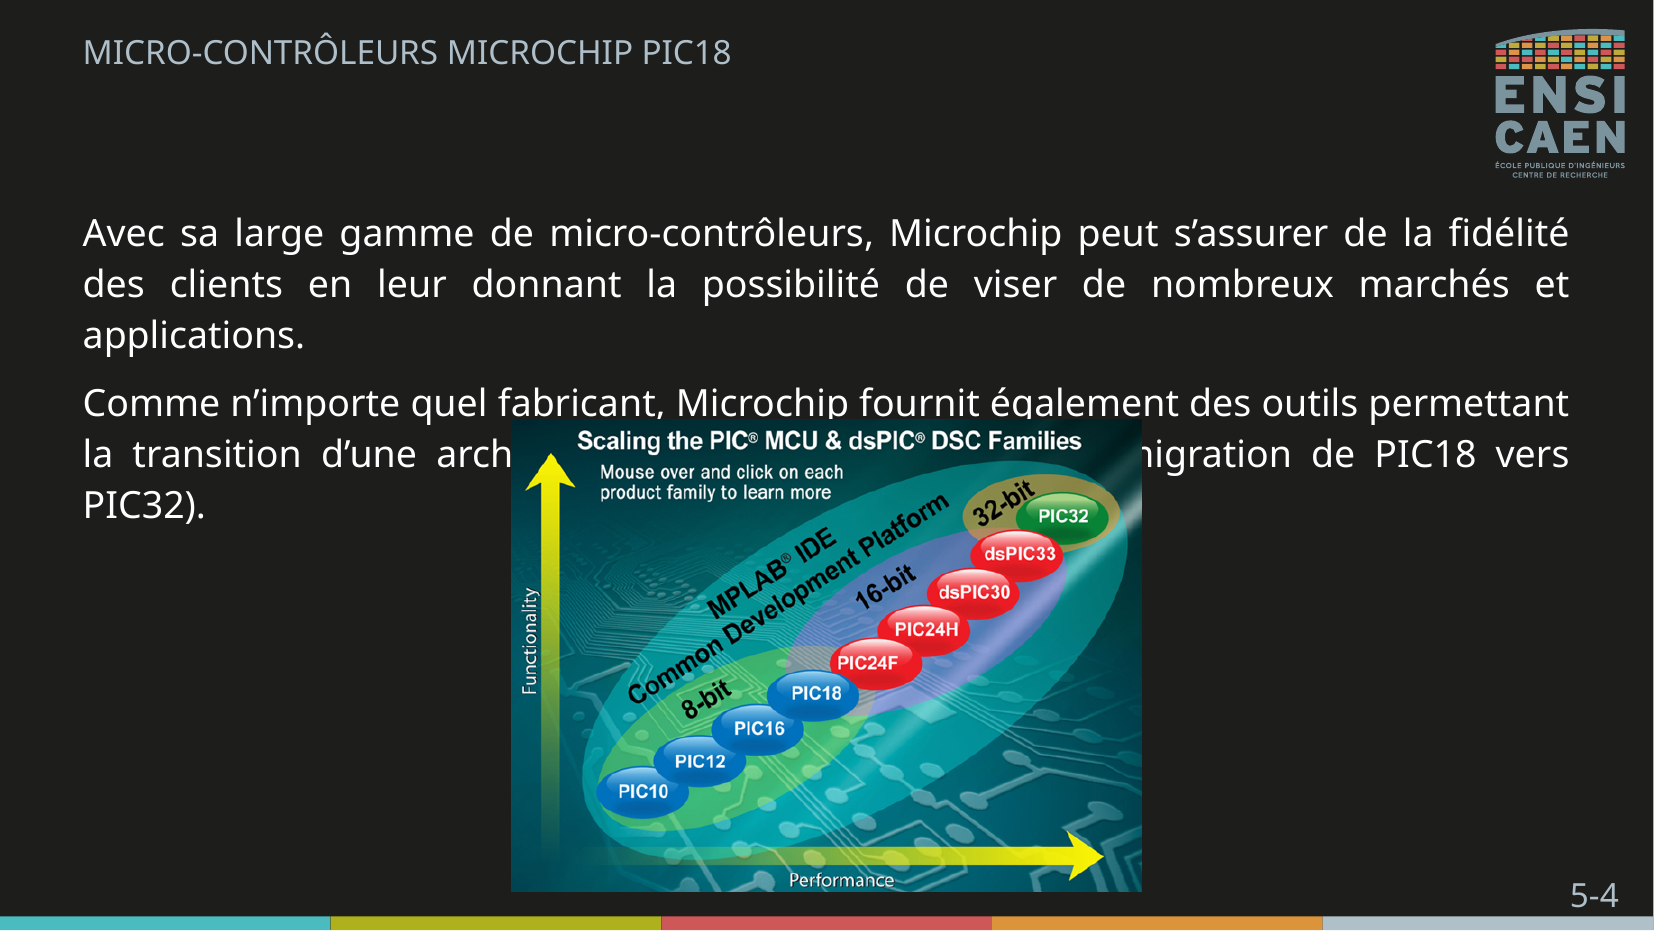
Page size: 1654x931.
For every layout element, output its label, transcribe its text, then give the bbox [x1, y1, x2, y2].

title MICRO-CONTRÔLEURS MICROCHIP PIC18 [82, 0, 1467, 148]
list Avec sa large gamme de micro-contrôleurs, Microchip peut s’assurer de la fidélité des clients en leur donnant la possibilité de viser de nombreux marchés et applications. Comme n’importe quel fabricant, Microchip fournit également des outils permettant la transition d’une architecture vers une autre (par ex. migration de PIC18 vers PIC32). [82, 206, 1571, 916]
picture [511, 419, 1142, 892]
